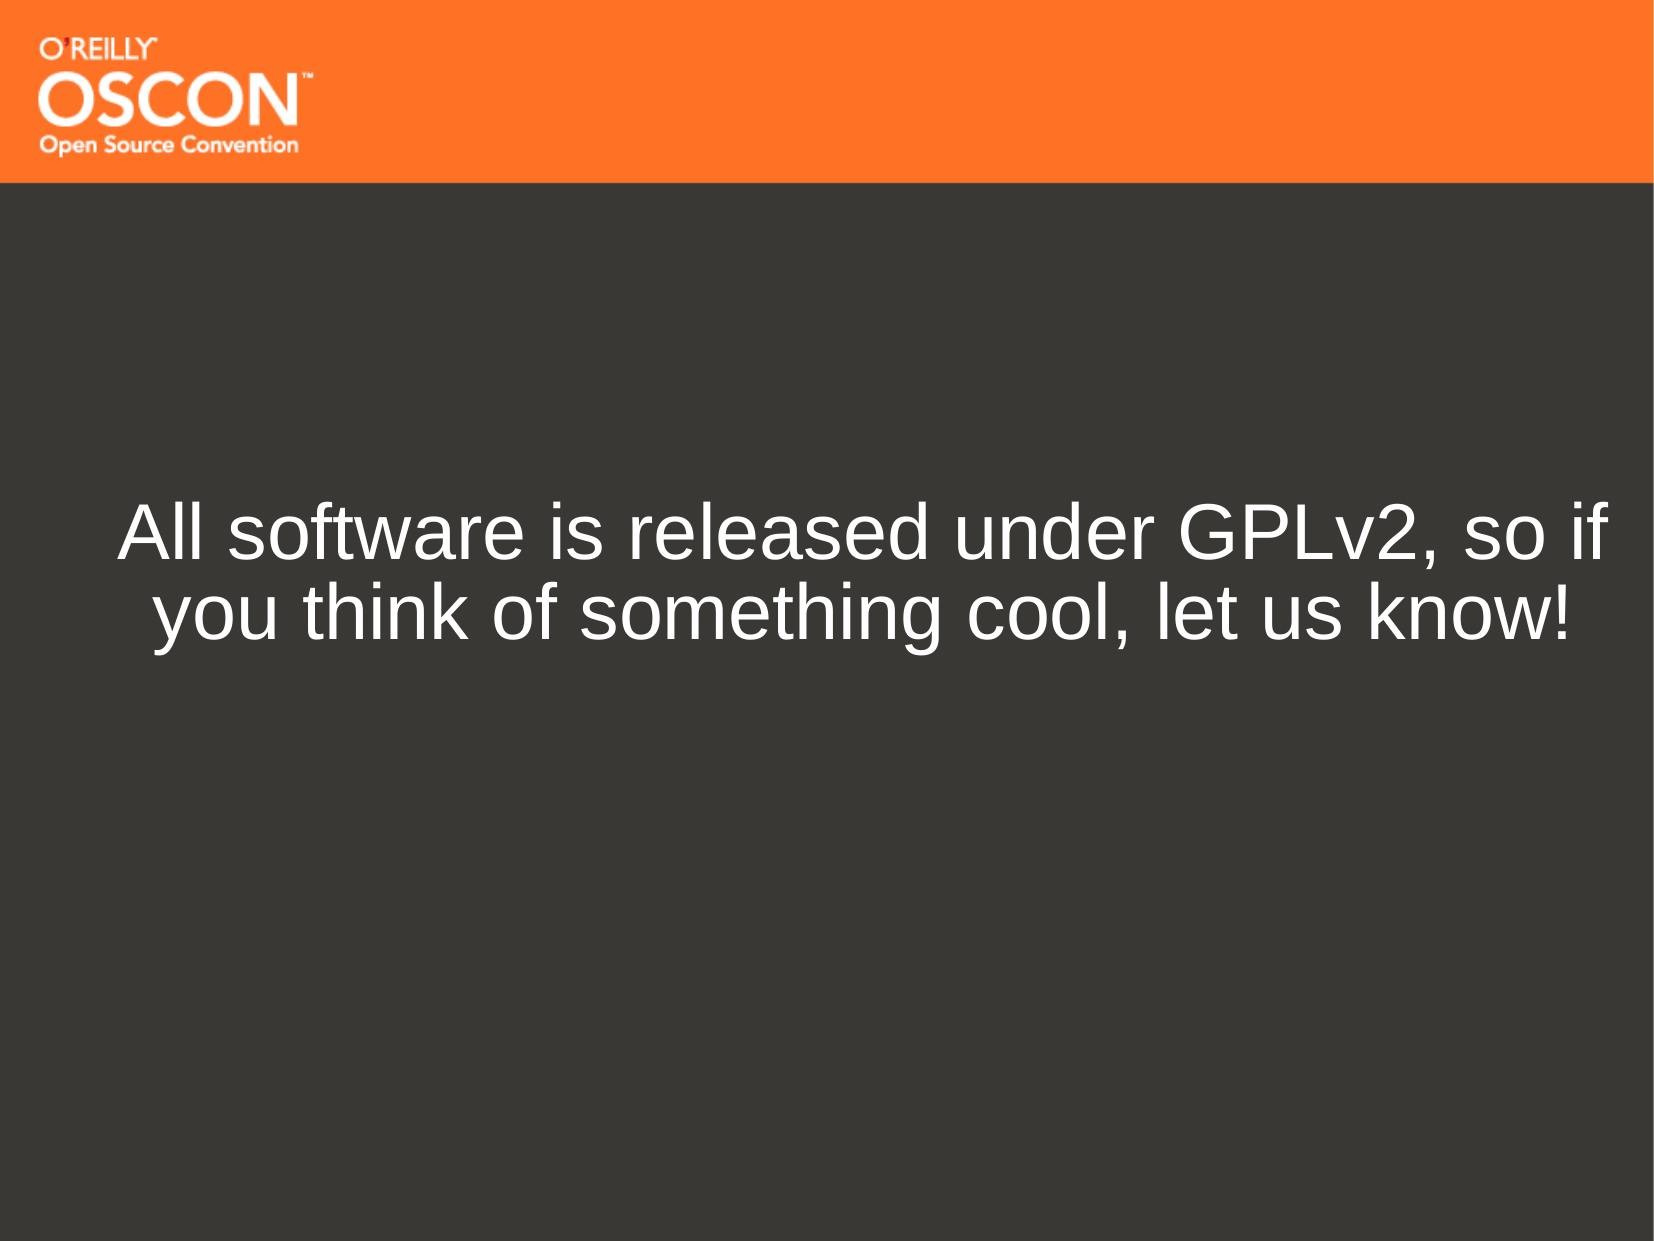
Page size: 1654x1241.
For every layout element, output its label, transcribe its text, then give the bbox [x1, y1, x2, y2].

title [356, 31, 1624, 187]
list All software is released under GPLv2, so if you think of something cool, let us know! [37, 219, 1628, 1218]
picture [0, 0, 1654, 1241]
